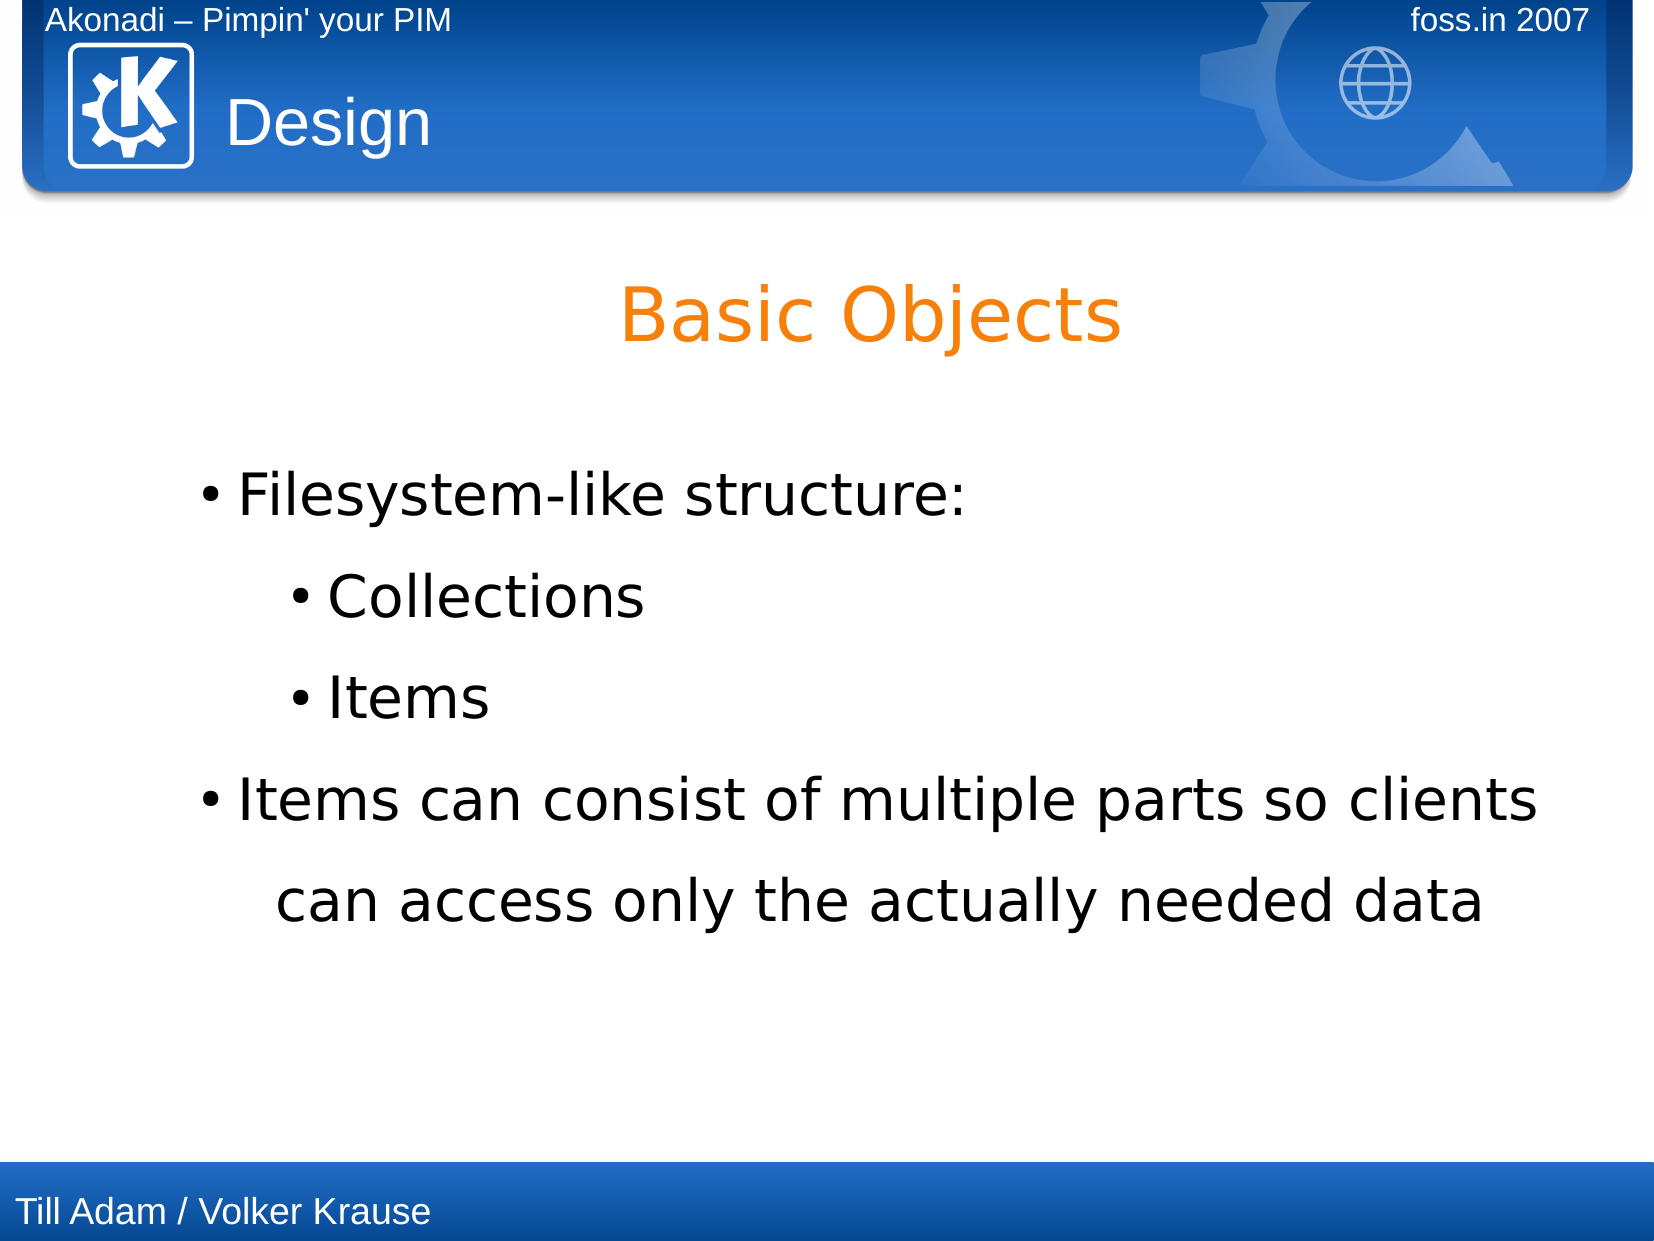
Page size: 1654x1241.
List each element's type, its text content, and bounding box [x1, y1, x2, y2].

text_box Filesystem-like structure: Collections Items Items can consist of multiple parts so clients can access only the actually needed data [95, 420, 1559, 910]
list Basic Objects [82, 284, 1571, 397]
title Design [225, 49, 1571, 188]
